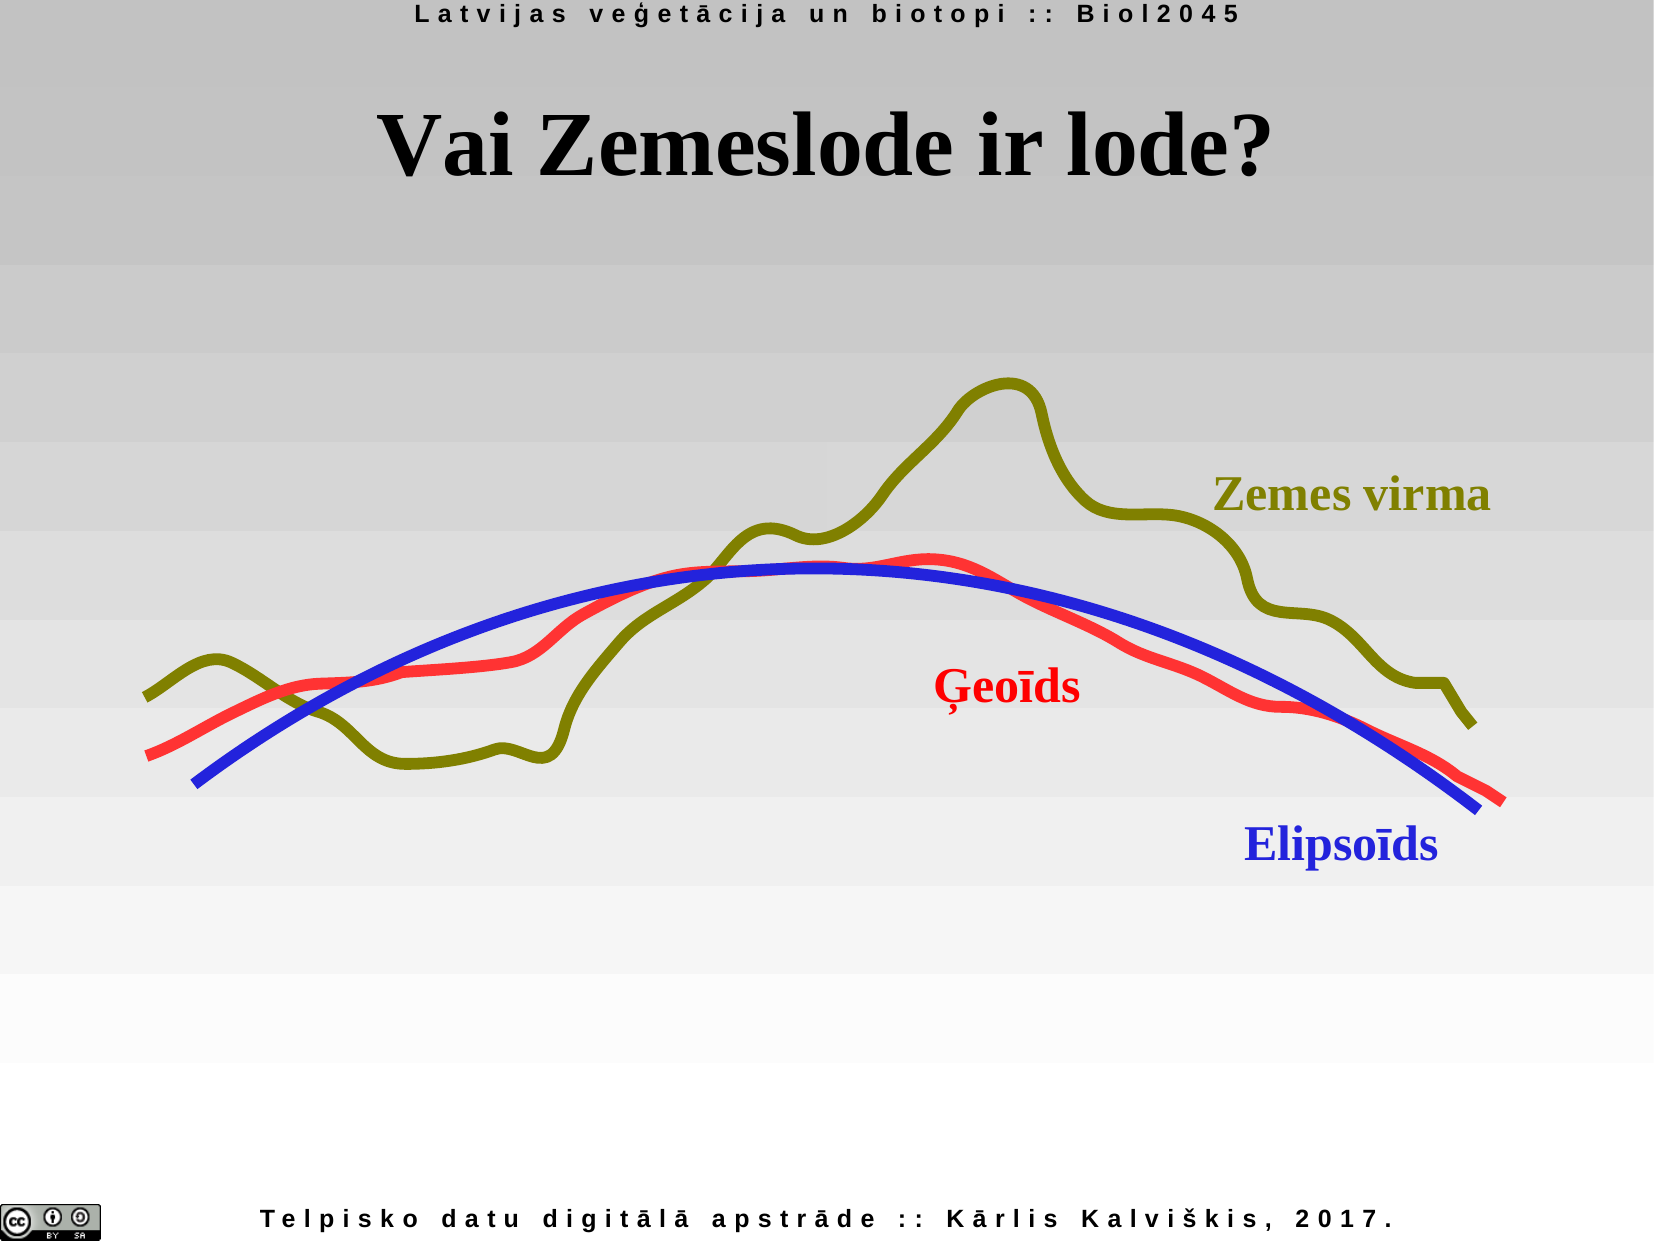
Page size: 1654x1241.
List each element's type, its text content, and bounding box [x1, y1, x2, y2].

text_box Elipsoīds [1244, 815, 1440, 872]
title Vai Zemeslode ir lode? [0, 1, 1654, 287]
text_box Zemes virma [1212, 465, 1493, 522]
text_box Ģeoīds [933, 657, 1082, 713]
picture [0, 287, 1654, 1241]
